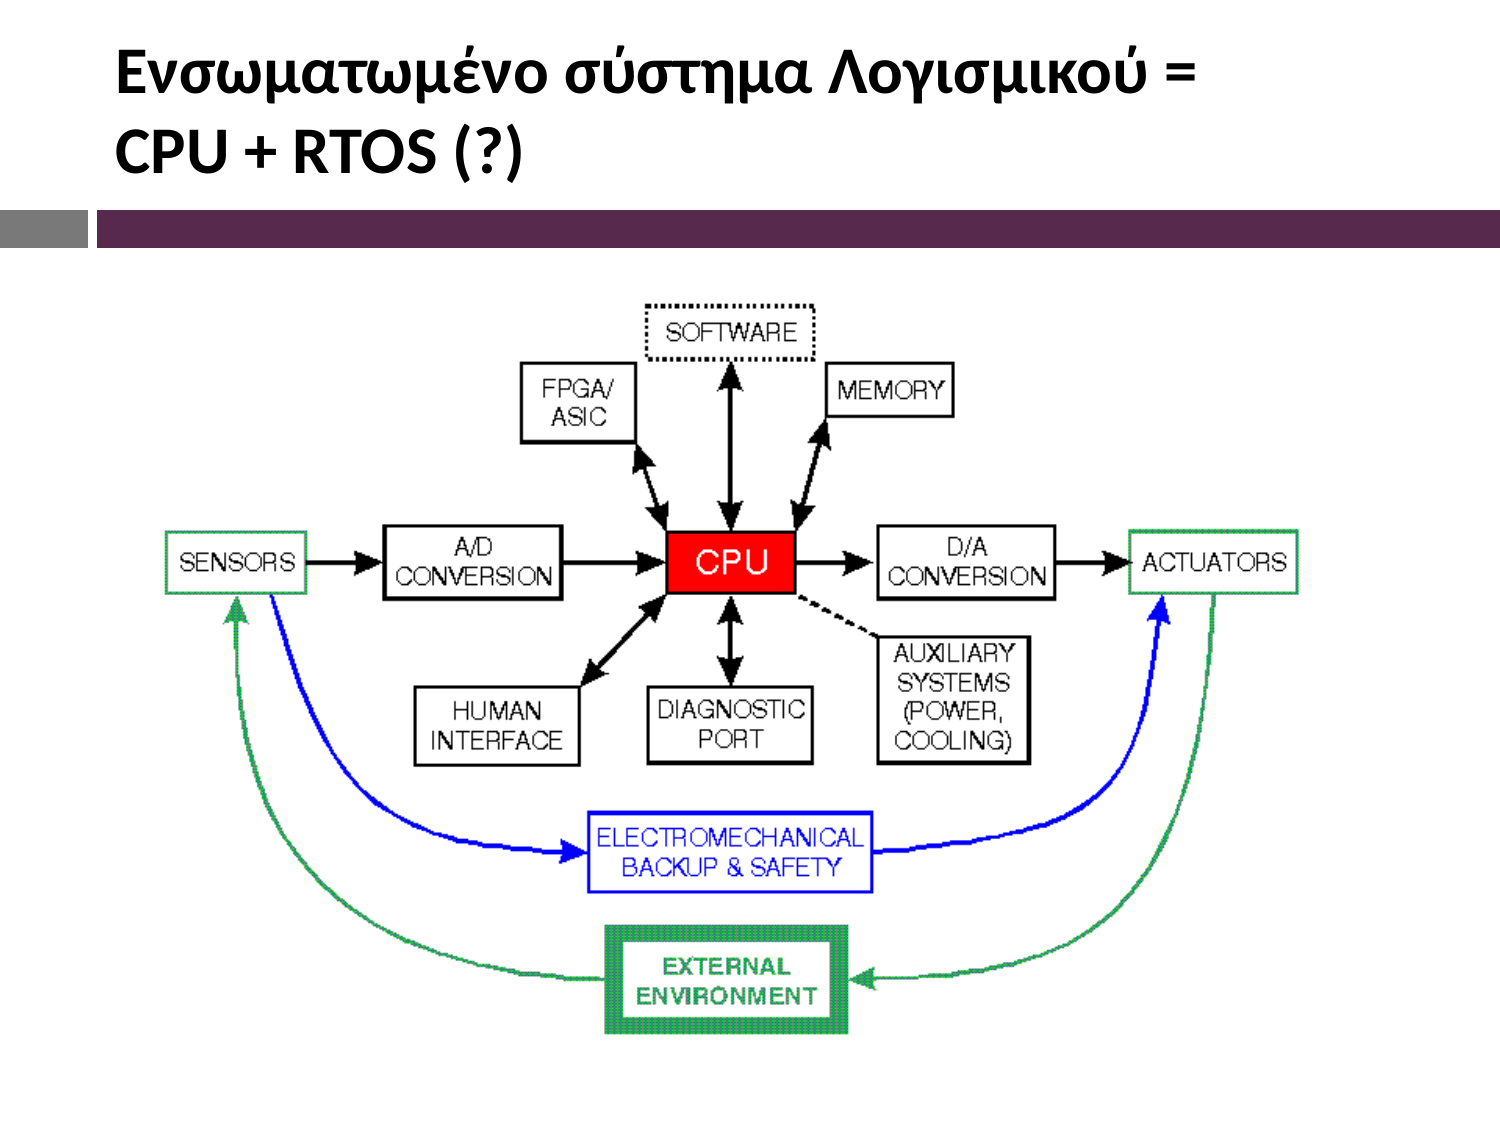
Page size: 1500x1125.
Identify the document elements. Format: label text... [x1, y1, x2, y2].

picture [137, 290, 1324, 1059]
title Ενσωματωμένο σύστημα Λογισμικού = CPU + RTOS (?) [100, 19, 1438, 182]
